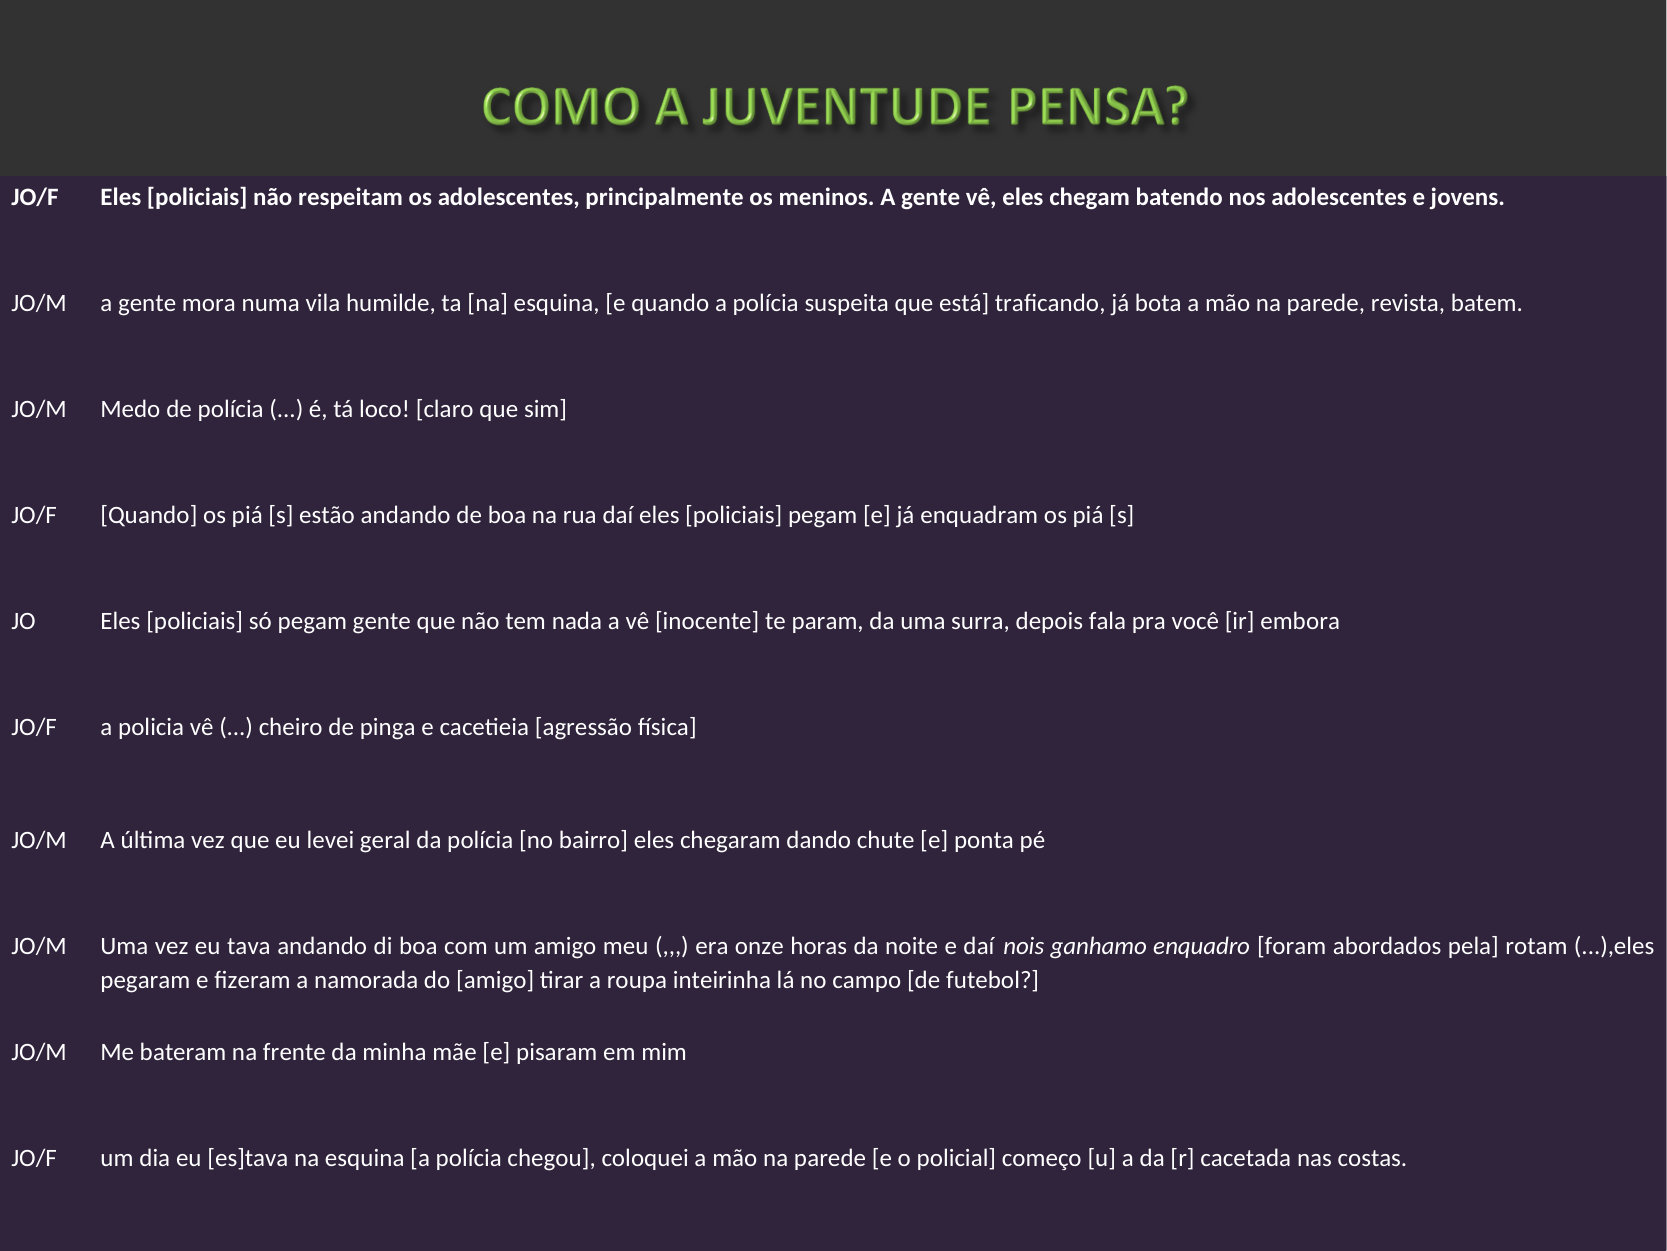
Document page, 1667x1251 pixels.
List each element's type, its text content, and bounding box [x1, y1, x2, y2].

table_cell JO/F [0, 706, 89, 819]
table_cell Medo de polícia (...) é, tá loco! [claro que sim] [89, 388, 1667, 494]
table_cell [89, 1243, 1667, 1251]
table_cell Eles [policiais] só pegam gente que não tem nada a vê [inocente] te param, da uma surra, depois fala pra você [ir] embora [89, 600, 1667, 706]
table_header JO/F [0, 176, 89, 282]
table_cell JO/F [0, 1137, 89, 1243]
table_cell Me bateram na frente da minha mãe [e] pisaram em mim [89, 1031, 1667, 1137]
table_cell A última vez que eu levei geral da polícia [no bairro] eles chegaram dando chute [e] ponta pé [89, 819, 1667, 925]
table_cell JO/F [0, 494, 89, 600]
table_header Eles [policiais] não respeitam os adolescentes, principalmente os meninos. A gente vê, eles chegam batendo nos adolescentes e jovens. [89, 176, 1667, 282]
table_cell a policia vê (...) cheiro de pinga e cacetieia [agressão física] [89, 706, 1667, 819]
table_cell JO/M [0, 925, 89, 1031]
table_cell Uma vez eu tava andando di boa com um amigo meu (,,,) era onze horas da noite e daí nois ganhamo enquadro [foram abordados pela] rotam (...),eles pegaram e fizeram a namorada do [amigo] tirar a roupa inteirinha lá no campo [de futebol?] [89, 925, 1667, 1031]
table_cell JO/M [0, 819, 89, 925]
table_cell JO/M [0, 388, 89, 494]
table_cell um dia eu [es]tava na esquina [a polícia chegou], coloquei a mão na parede [e o policial] começo [u] a da [r] cacetada nas costas. [89, 1137, 1667, 1243]
table_cell JO/M [0, 282, 89, 388]
table_cell [0, 1243, 89, 1251]
table_cell [Quando] os piá [s] estão andando de boa na rua daí eles [policiais] pegam [e] já enquadram os piá [s] [89, 494, 1667, 600]
table_cell JO/M [0, 1031, 89, 1137]
text_box [0, 0, 1667, 176]
table_cell JO [0, 600, 89, 706]
table_cell a gente mora numa vila humilde, ta [na] esquina, [e quando a polícia suspeita que está] traficando, já bota a mão na parede, revista, batem. [89, 282, 1667, 388]
